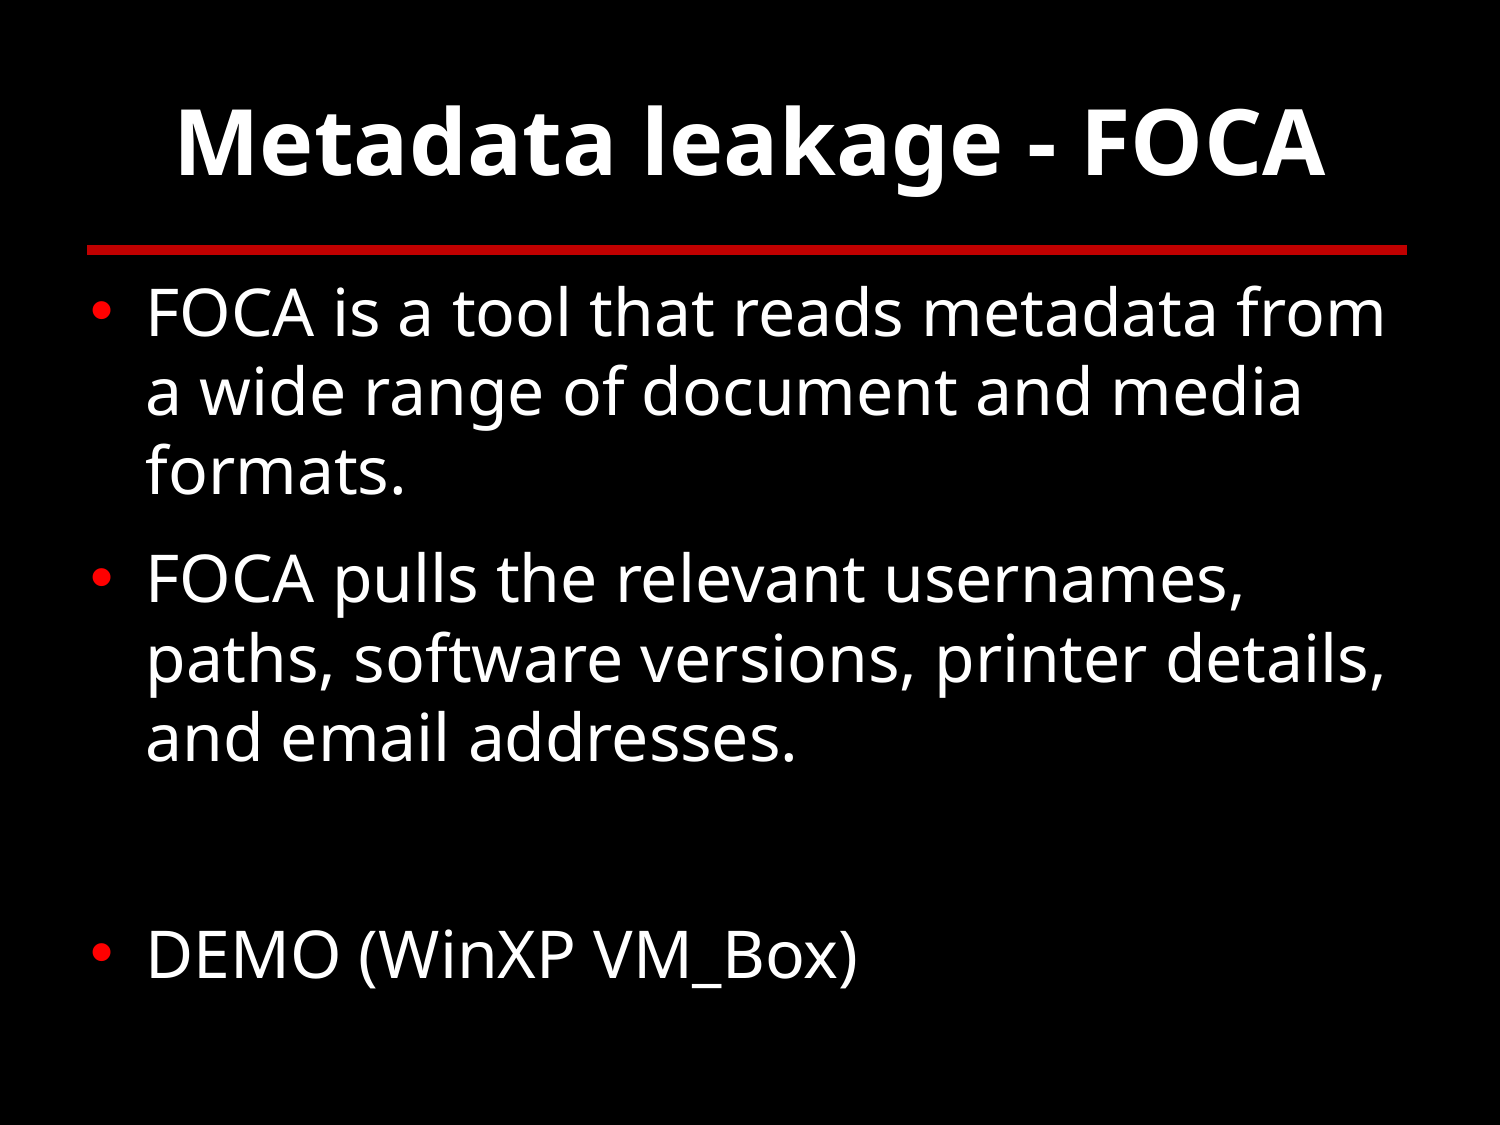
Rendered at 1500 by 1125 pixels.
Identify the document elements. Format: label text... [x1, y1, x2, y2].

list FOCA is a tool that reads metadata from a wide range of document and media formats. FOCA pulls the relevant usernames, paths, software versions, printer details, and email addresses. DEMO (WinXP VM_Box) [75, 262, 1425, 1005]
title Metadata leakage - FOCA [75, 45, 1425, 233]
